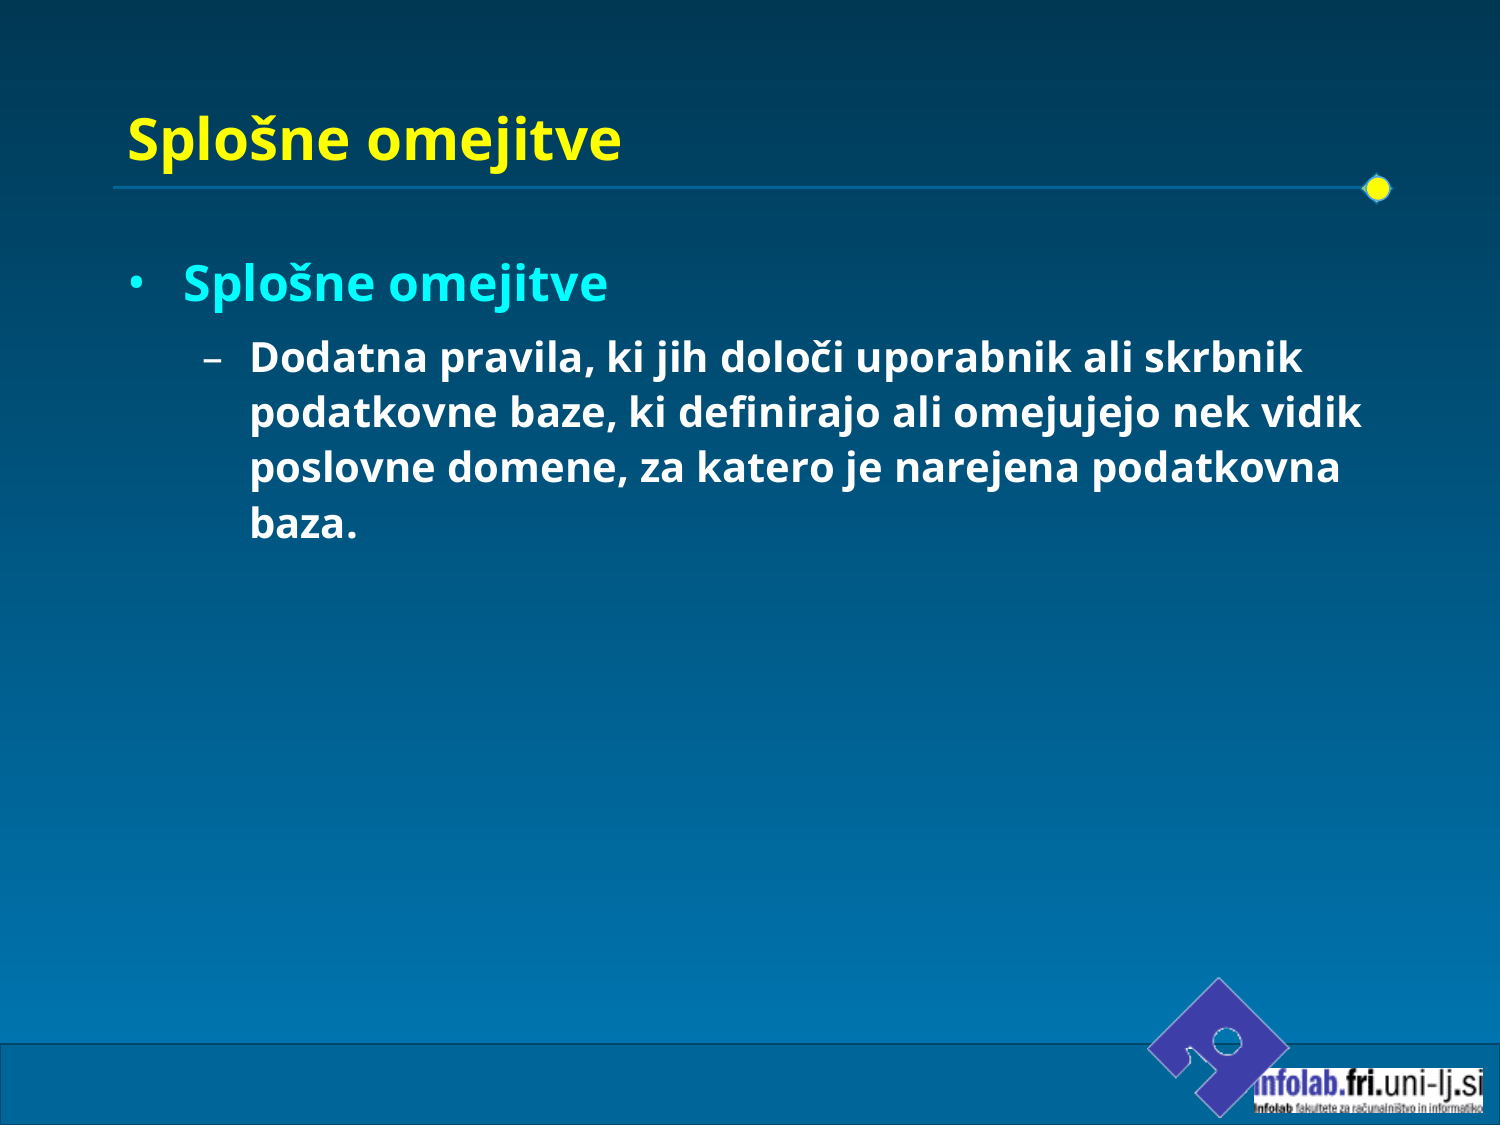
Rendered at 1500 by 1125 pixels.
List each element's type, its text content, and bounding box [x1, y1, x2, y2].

list Splošne omejitve Dodatna pravila, ki jih določi uporabnik ali skrbnik podatkovne baze, ki definirajo ali omejujejo nek vidik poslovne domene, za katero je narejena podatkovna baza. [112, 237, 1388, 963]
title Splošne omejitve [112, 94, 1388, 181]
picture [1149, 978, 1482, 1117]
